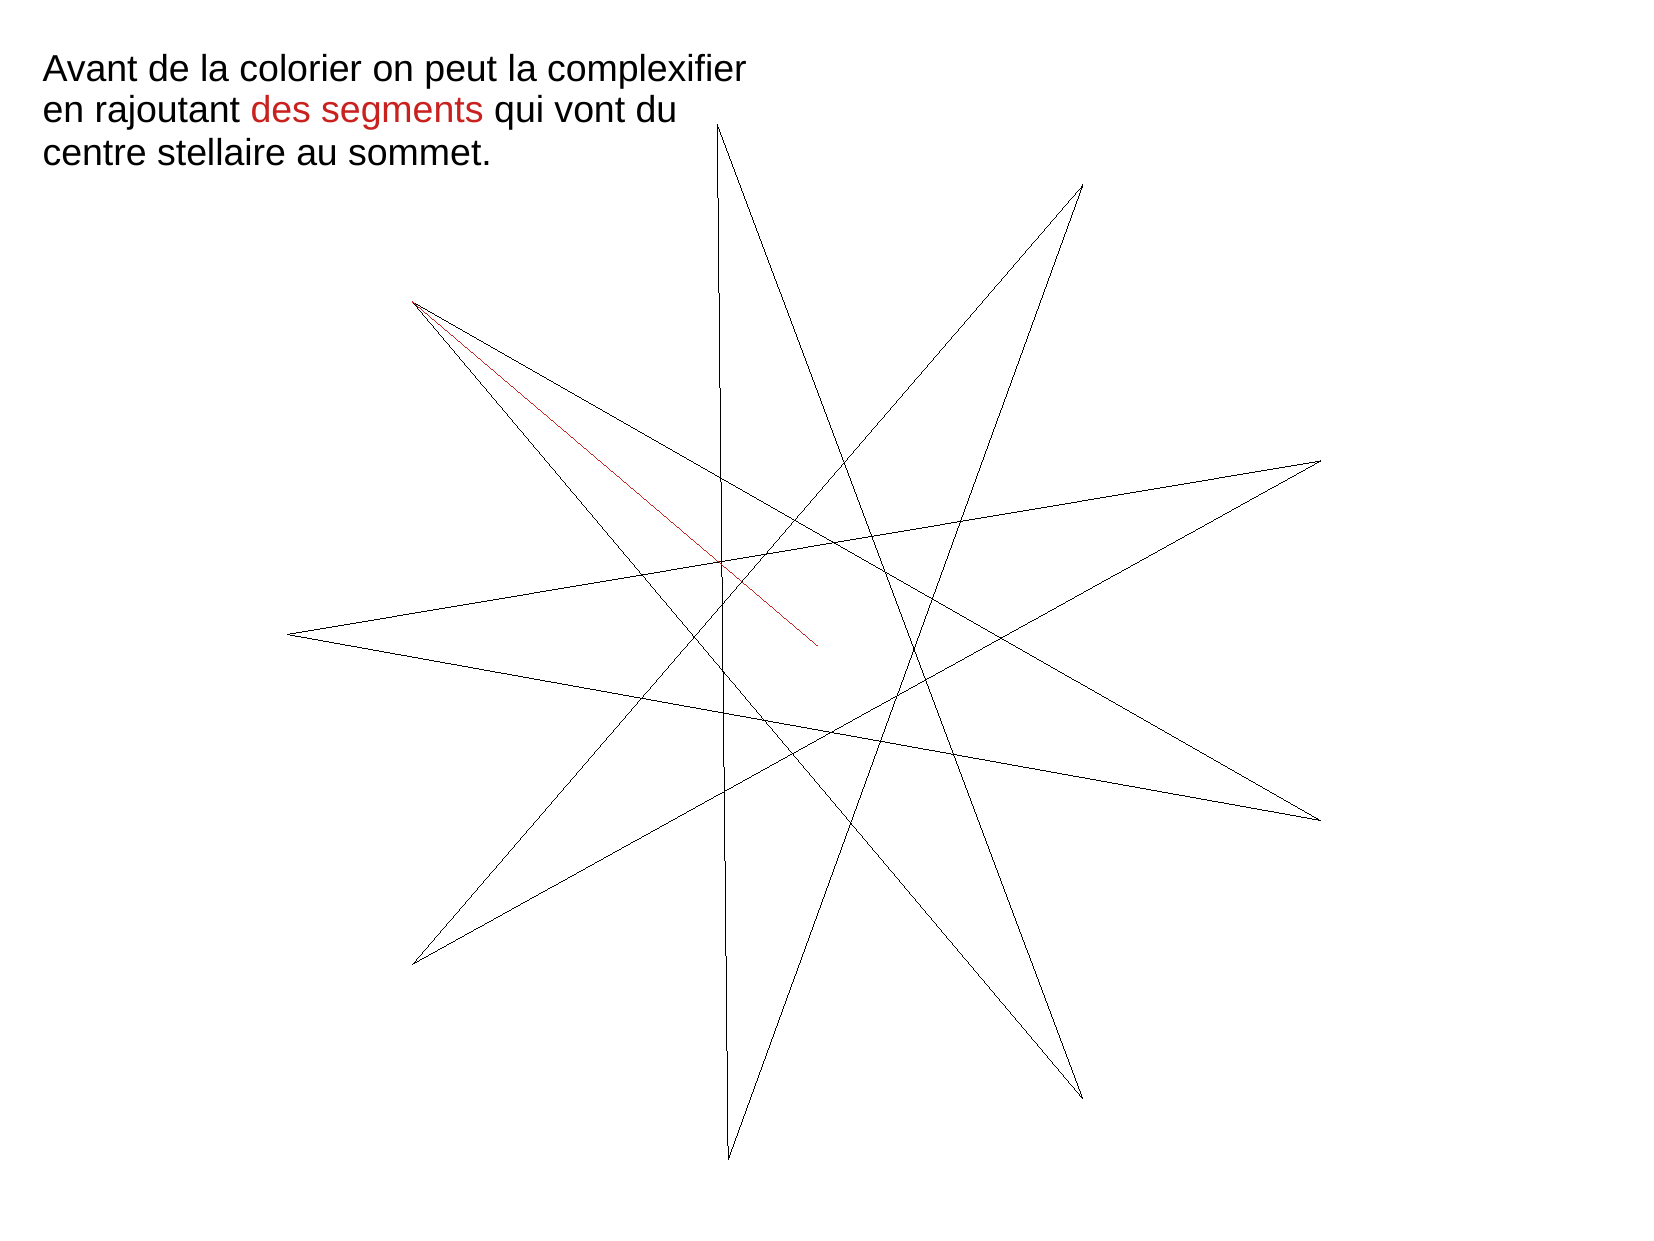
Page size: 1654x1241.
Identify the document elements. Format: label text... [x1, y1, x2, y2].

text_box Avant de la colorier on peut la complexifier en rajoutant des segments qui vont du centre stellaire au sommet. [27, 39, 796, 181]
